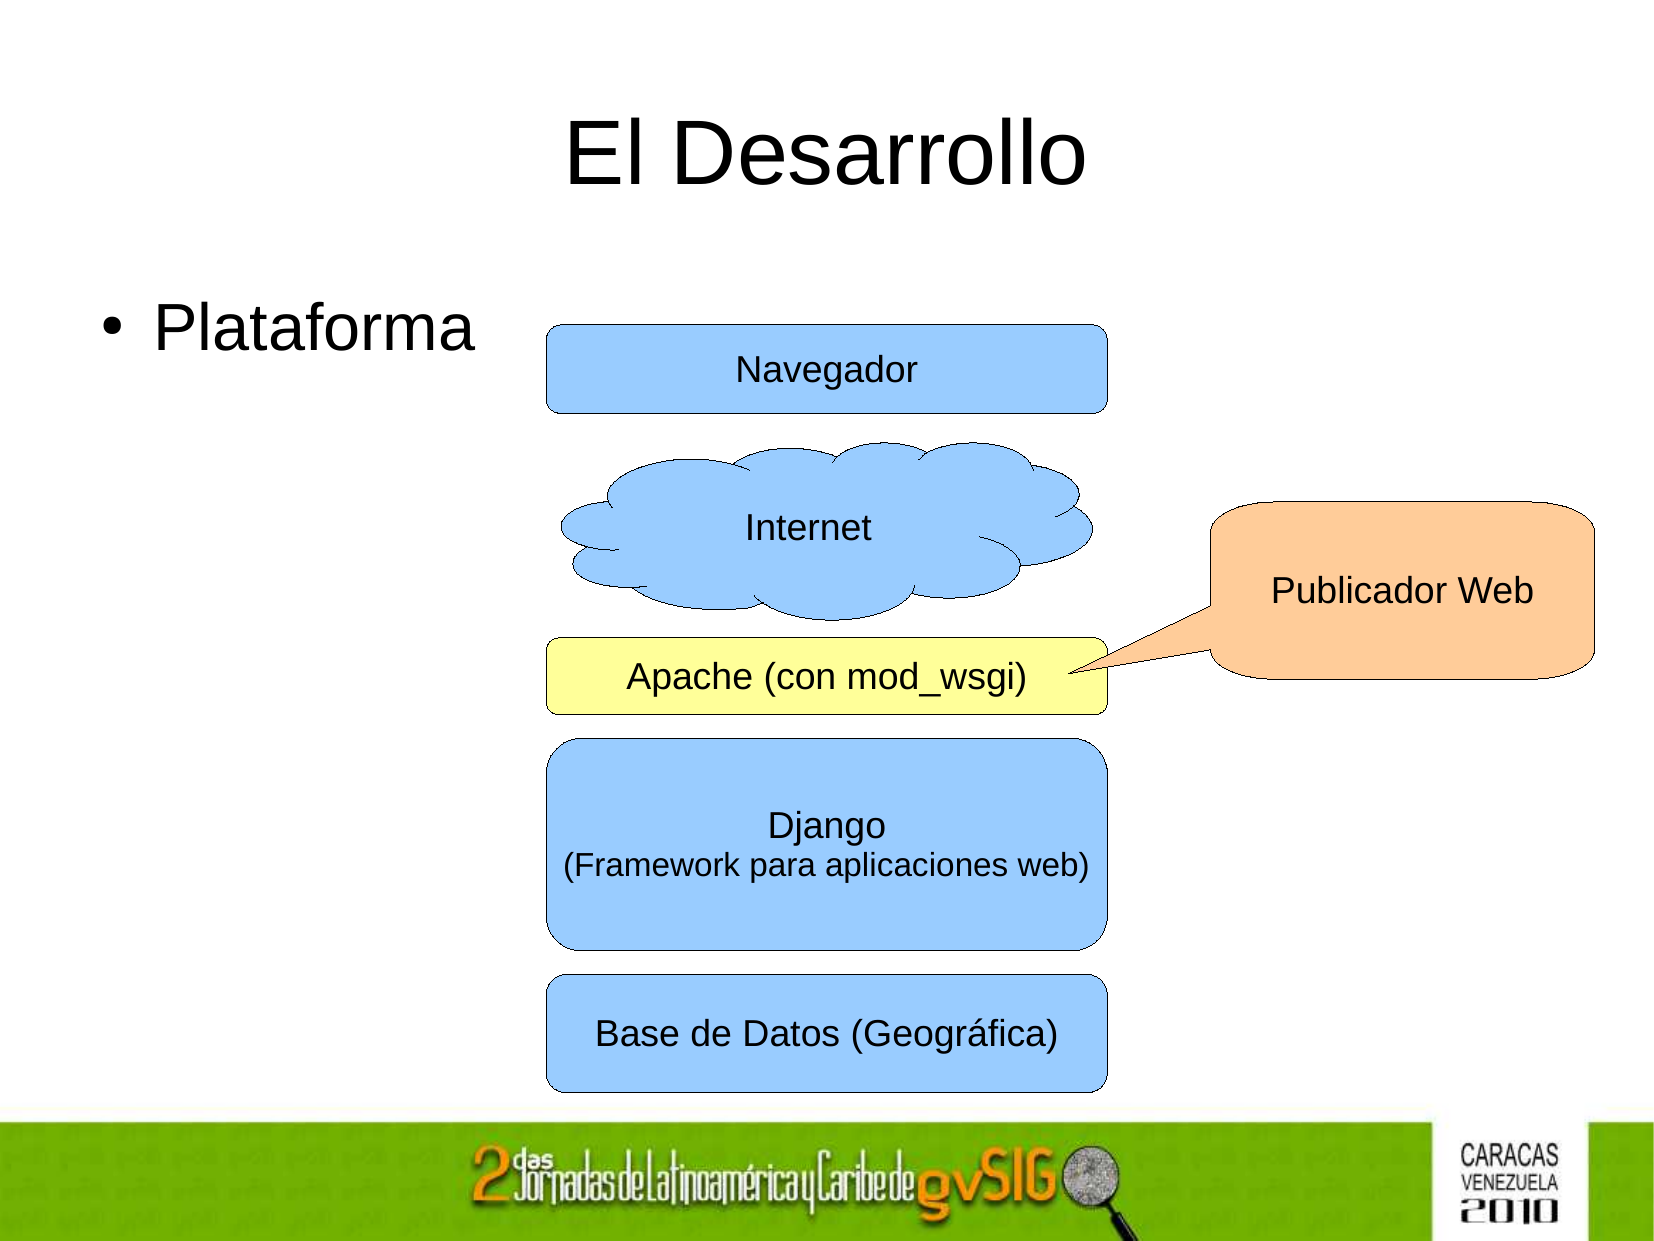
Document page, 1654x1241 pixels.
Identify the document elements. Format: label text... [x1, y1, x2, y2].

text_box Navegador [546, 324, 1108, 414]
list Plataforma [82, 290, 1571, 1094]
text_box Django (Framework para aplicaciones web) [546, 738, 1108, 951]
text_box Base de Datos (Geográfica) [546, 974, 1108, 1093]
text_box Apache (con mod_wsgi) [546, 637, 1108, 715]
picture [0, 0, 1654, 1241]
title El Desarrollo [82, 56, 1571, 250]
text_box Internet [561, 442, 1093, 621]
text_box Publicador Web [1068, 501, 1595, 680]
